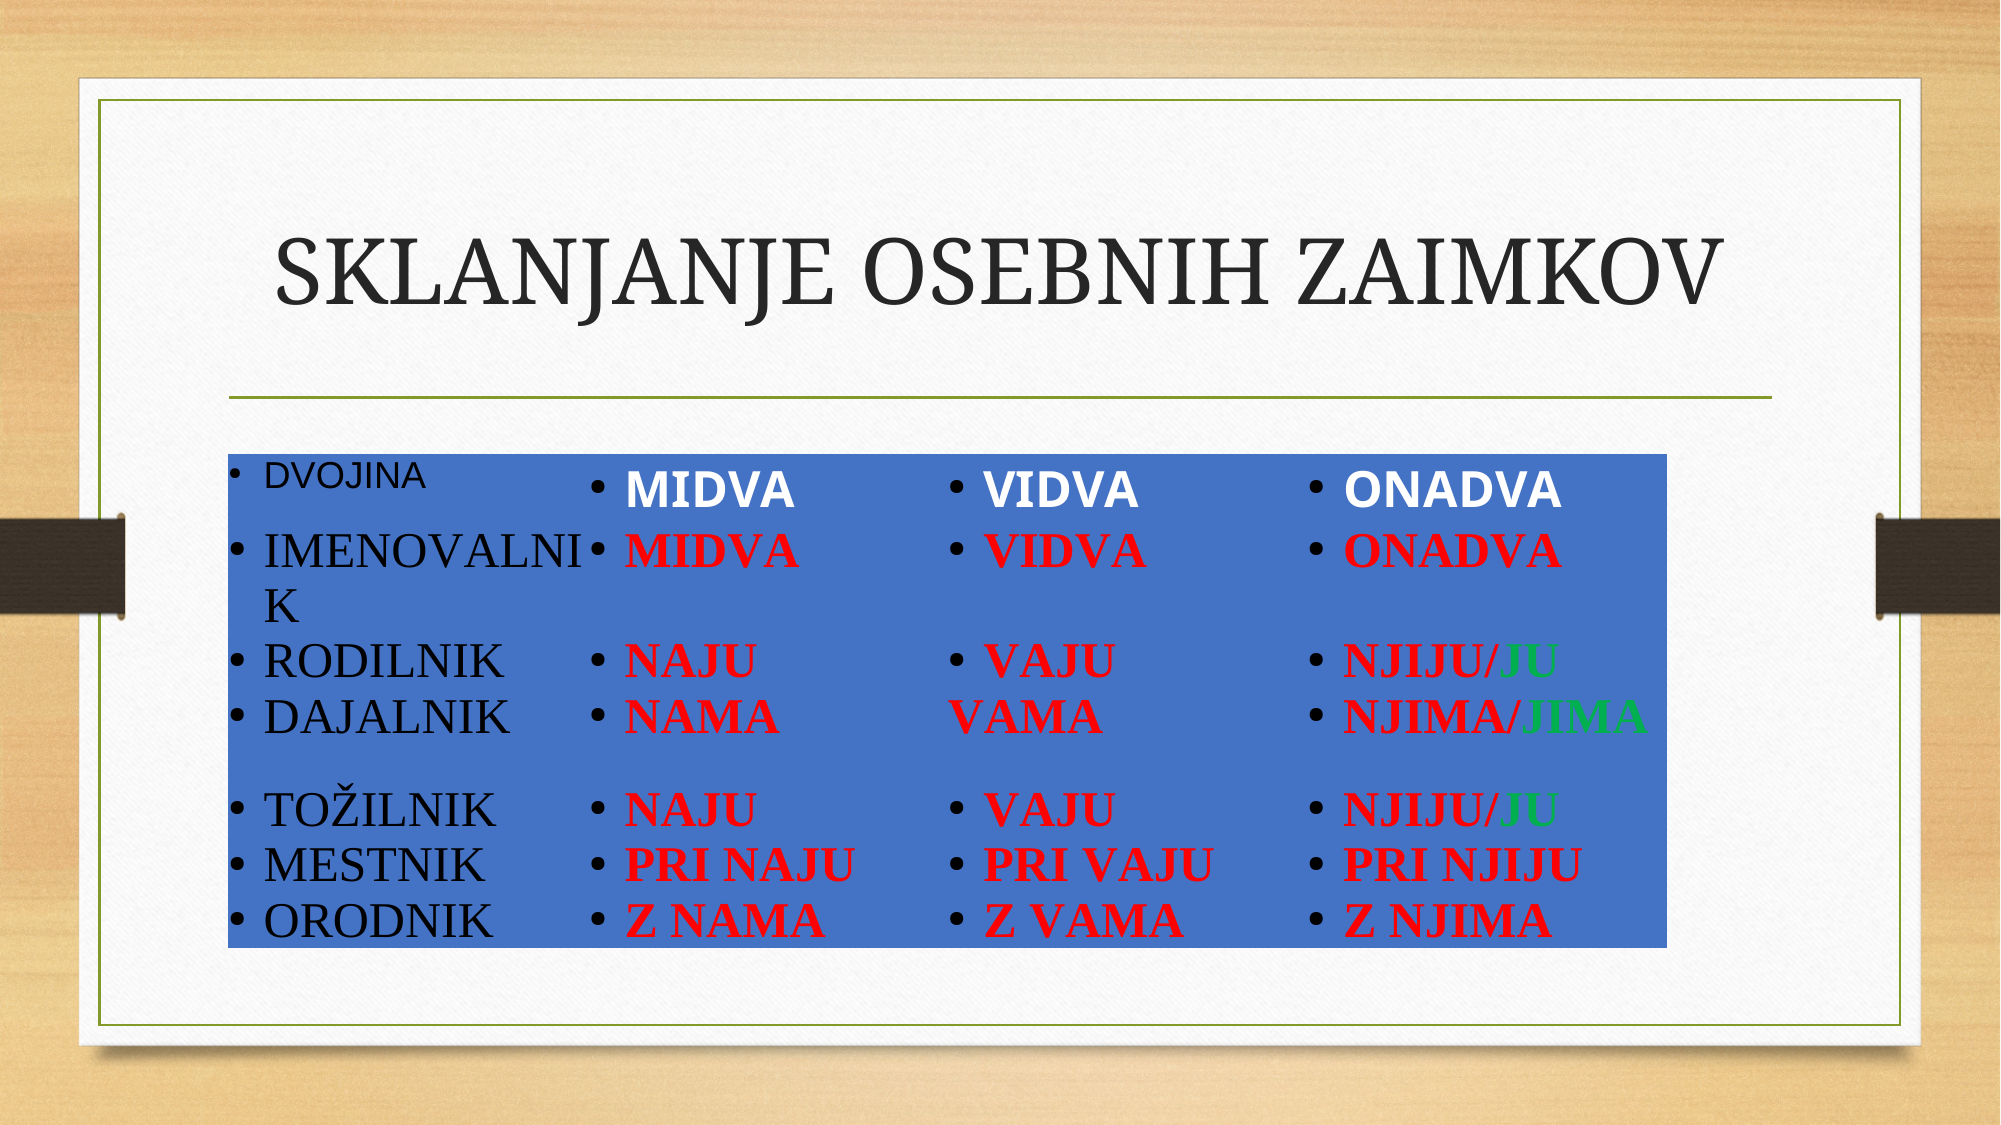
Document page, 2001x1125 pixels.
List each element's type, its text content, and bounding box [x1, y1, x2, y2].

table_cell PRI NJIJU [1308, 837, 1667, 893]
table_cell PRI VAJU [948, 837, 1308, 893]
table_cell NJIJU/JU [1308, 782, 1667, 837]
table_cell NAJU [589, 782, 948, 837]
table_header VIDVA [948, 454, 1308, 523]
table_cell NJIJU/JU [1308, 633, 1667, 689]
table_cell NAMA [589, 689, 948, 782]
table_cell NJIMA/JIMA [1308, 689, 1667, 782]
table_cell TOŽILNIK [228, 782, 589, 837]
table_cell RODILNIK [228, 633, 589, 689]
table_cell NAJU [589, 633, 948, 689]
table_cell VAJU [948, 633, 1308, 689]
table_cell ONADVA [1308, 523, 1667, 633]
table_cell VIDVA [948, 523, 1308, 633]
table_cell Z VAMA [948, 893, 1308, 948]
table_cell PRI NAJU [589, 837, 948, 893]
table_cell VAJU [948, 782, 1308, 837]
table_header ONADVA [1308, 454, 1667, 523]
table_cell Z NJIMA [1308, 893, 1667, 948]
table_cell MIDVA [589, 523, 948, 633]
title SKLANJANJE OSEBNIH ZAIMKOV [212, 161, 1788, 376]
table_cell VAMA [948, 689, 1308, 782]
table_header DVOJINA [228, 454, 589, 523]
table_cell DAJALNIK [228, 689, 589, 782]
table_cell MESTNIK [228, 837, 589, 893]
table_header MIDVA [589, 454, 948, 523]
table_cell ORODNIK [228, 893, 589, 948]
table_cell Z NAMA [589, 893, 948, 948]
table_cell IMENOVALNIK [228, 523, 589, 633]
